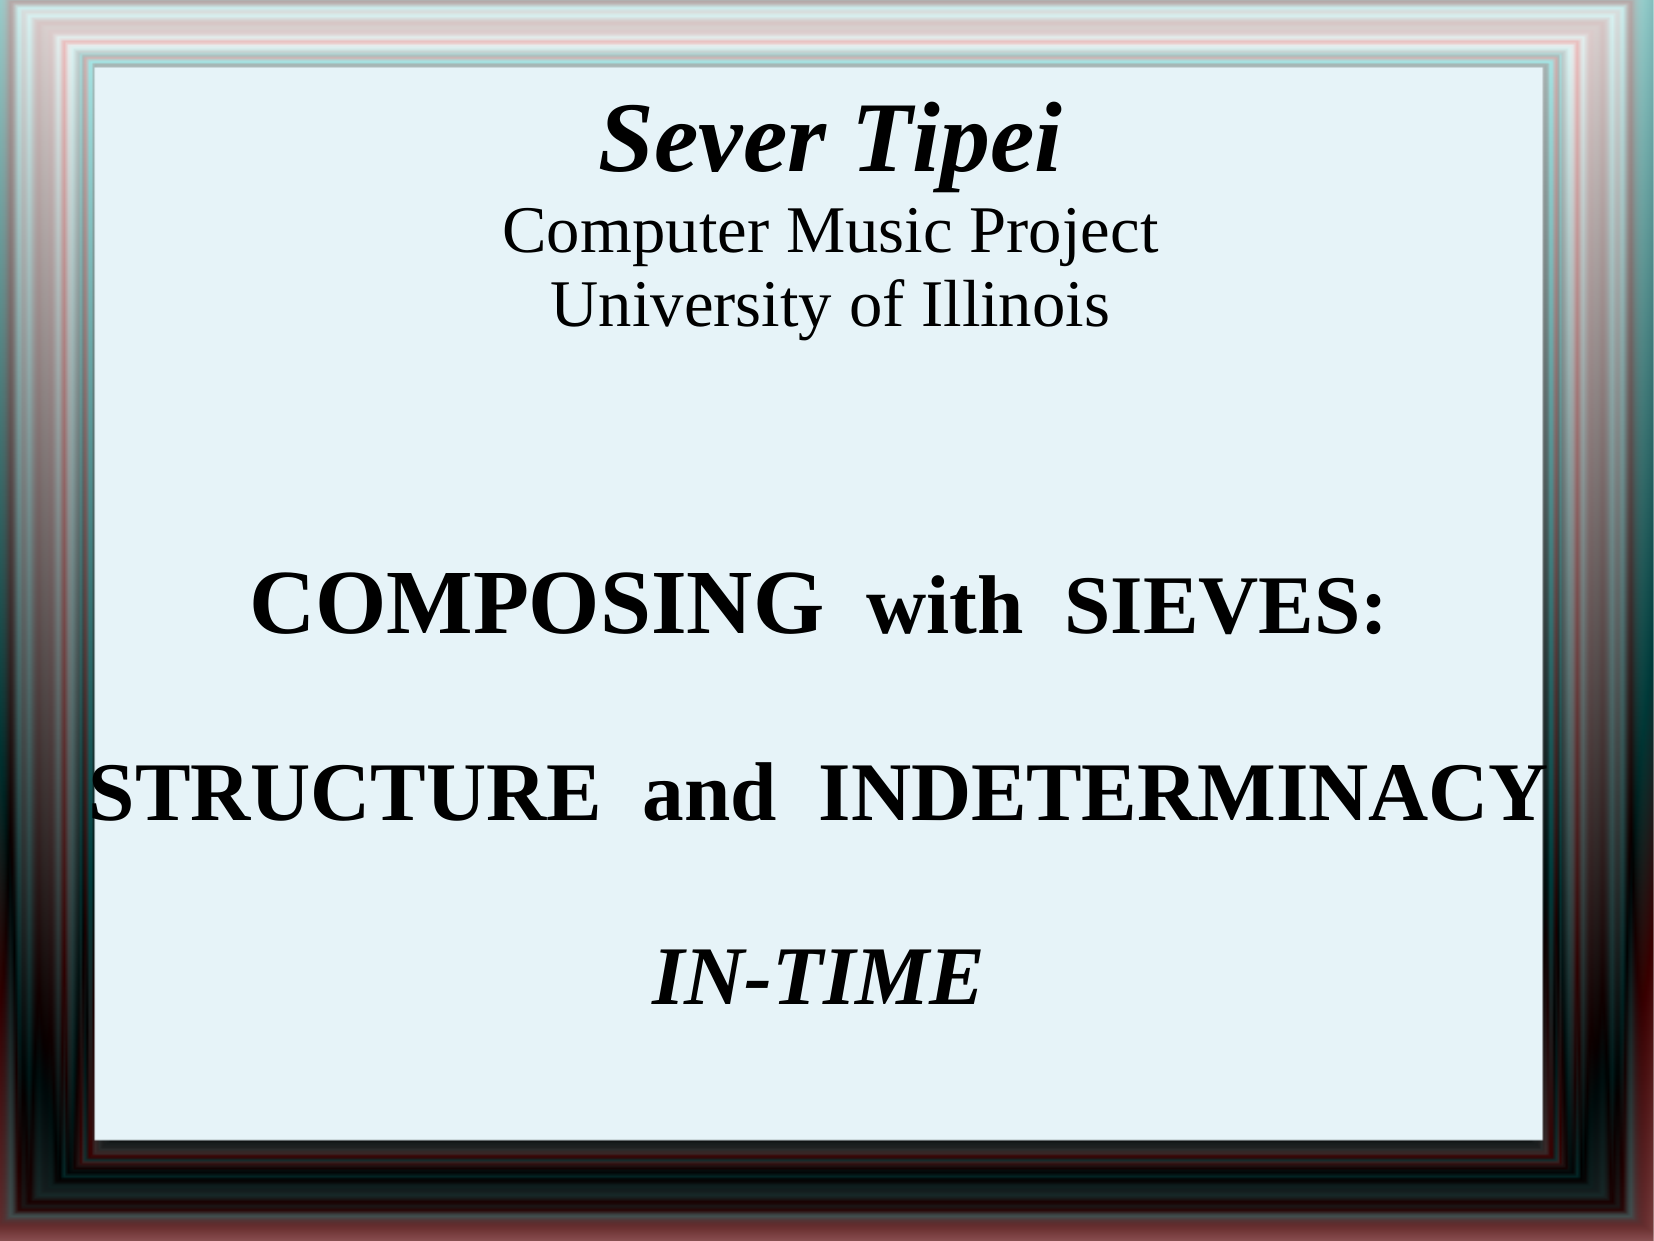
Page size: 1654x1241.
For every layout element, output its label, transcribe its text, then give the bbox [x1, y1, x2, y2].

title Sever Tipei Computer Music Project University of Illinois [86, 82, 1576, 341]
subtitle COMPOSING with SIEVES: STRUCTURE and INDETERMINACY IN-TIME [75, 450, 1564, 1126]
picture [0, 0, 1654, 1241]
